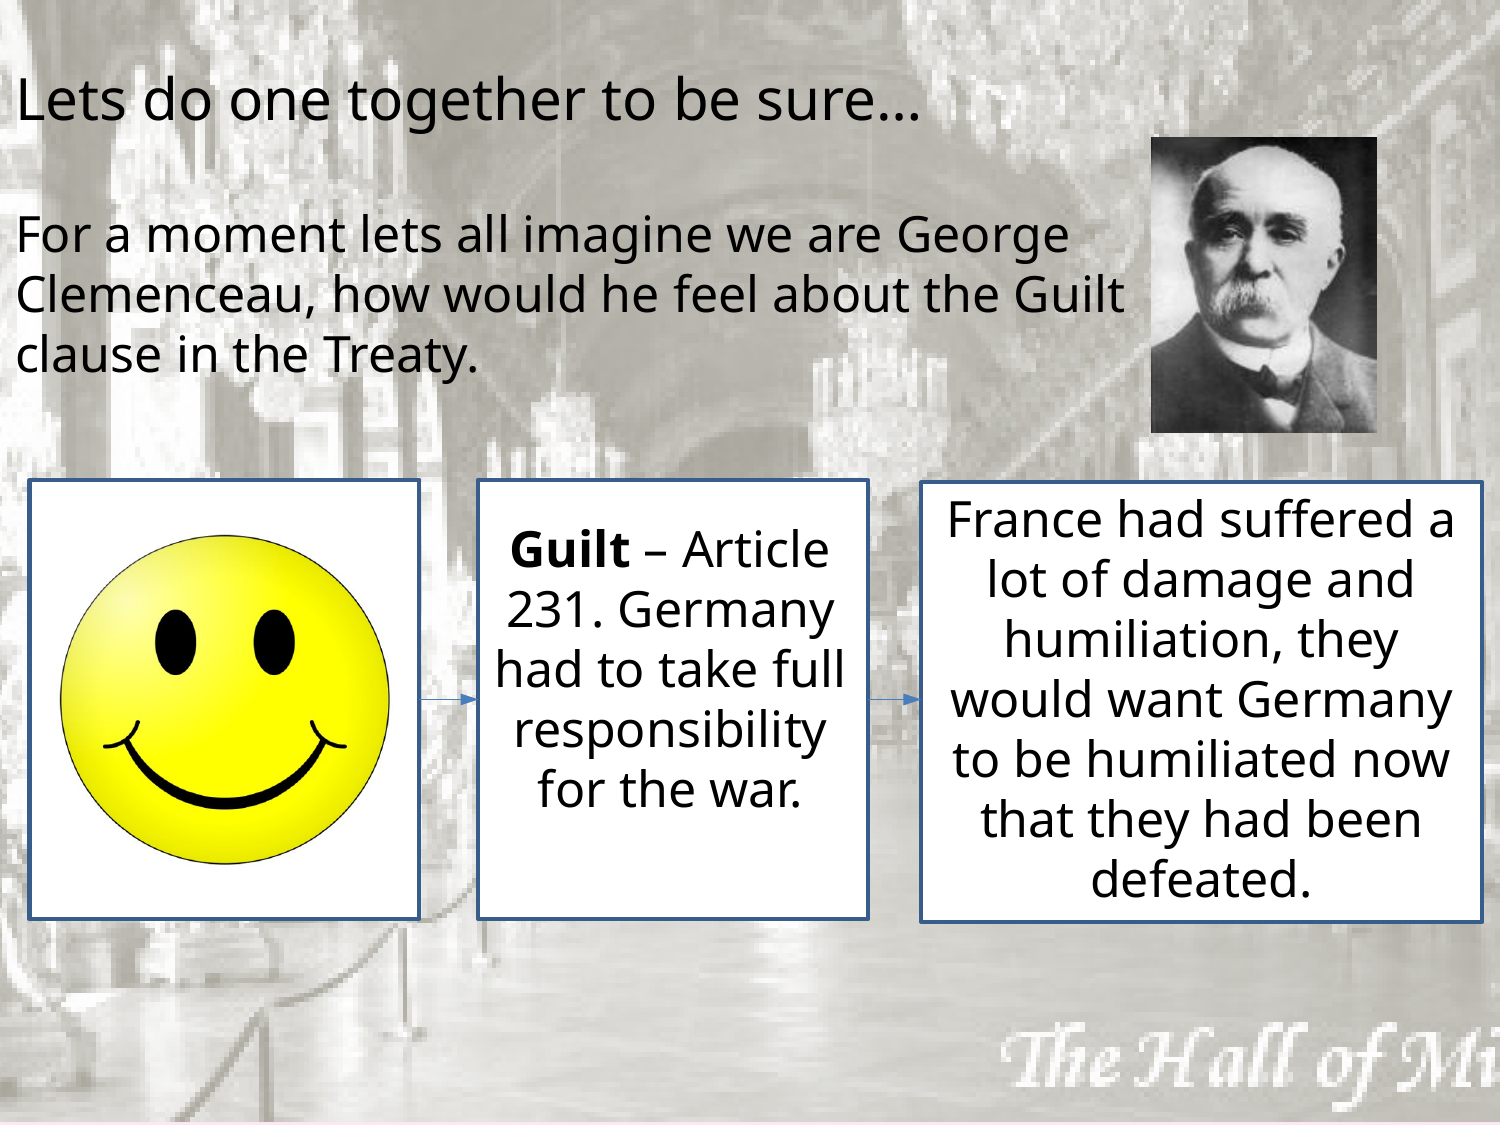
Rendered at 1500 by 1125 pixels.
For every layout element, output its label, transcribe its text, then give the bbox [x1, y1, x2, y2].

text_box [29, 480, 419, 919]
text_box [478, 480, 868, 919]
text_box Guilt – Article 231. Germany had to take full responsibility for the war. [475, 510, 866, 889]
text_box Lets do one together to be sure… For a moment lets all imagine we are George Clemenceau, how would he feel about the Guilt clause in the Treaty. [0, 54, 1235, 393]
text_box France had suffered a lot of damage and humiliation, they would want Germany to be humiliated now that they had been defeated. [921, 479, 1483, 920]
picture [0, 0, 1500, 1122]
